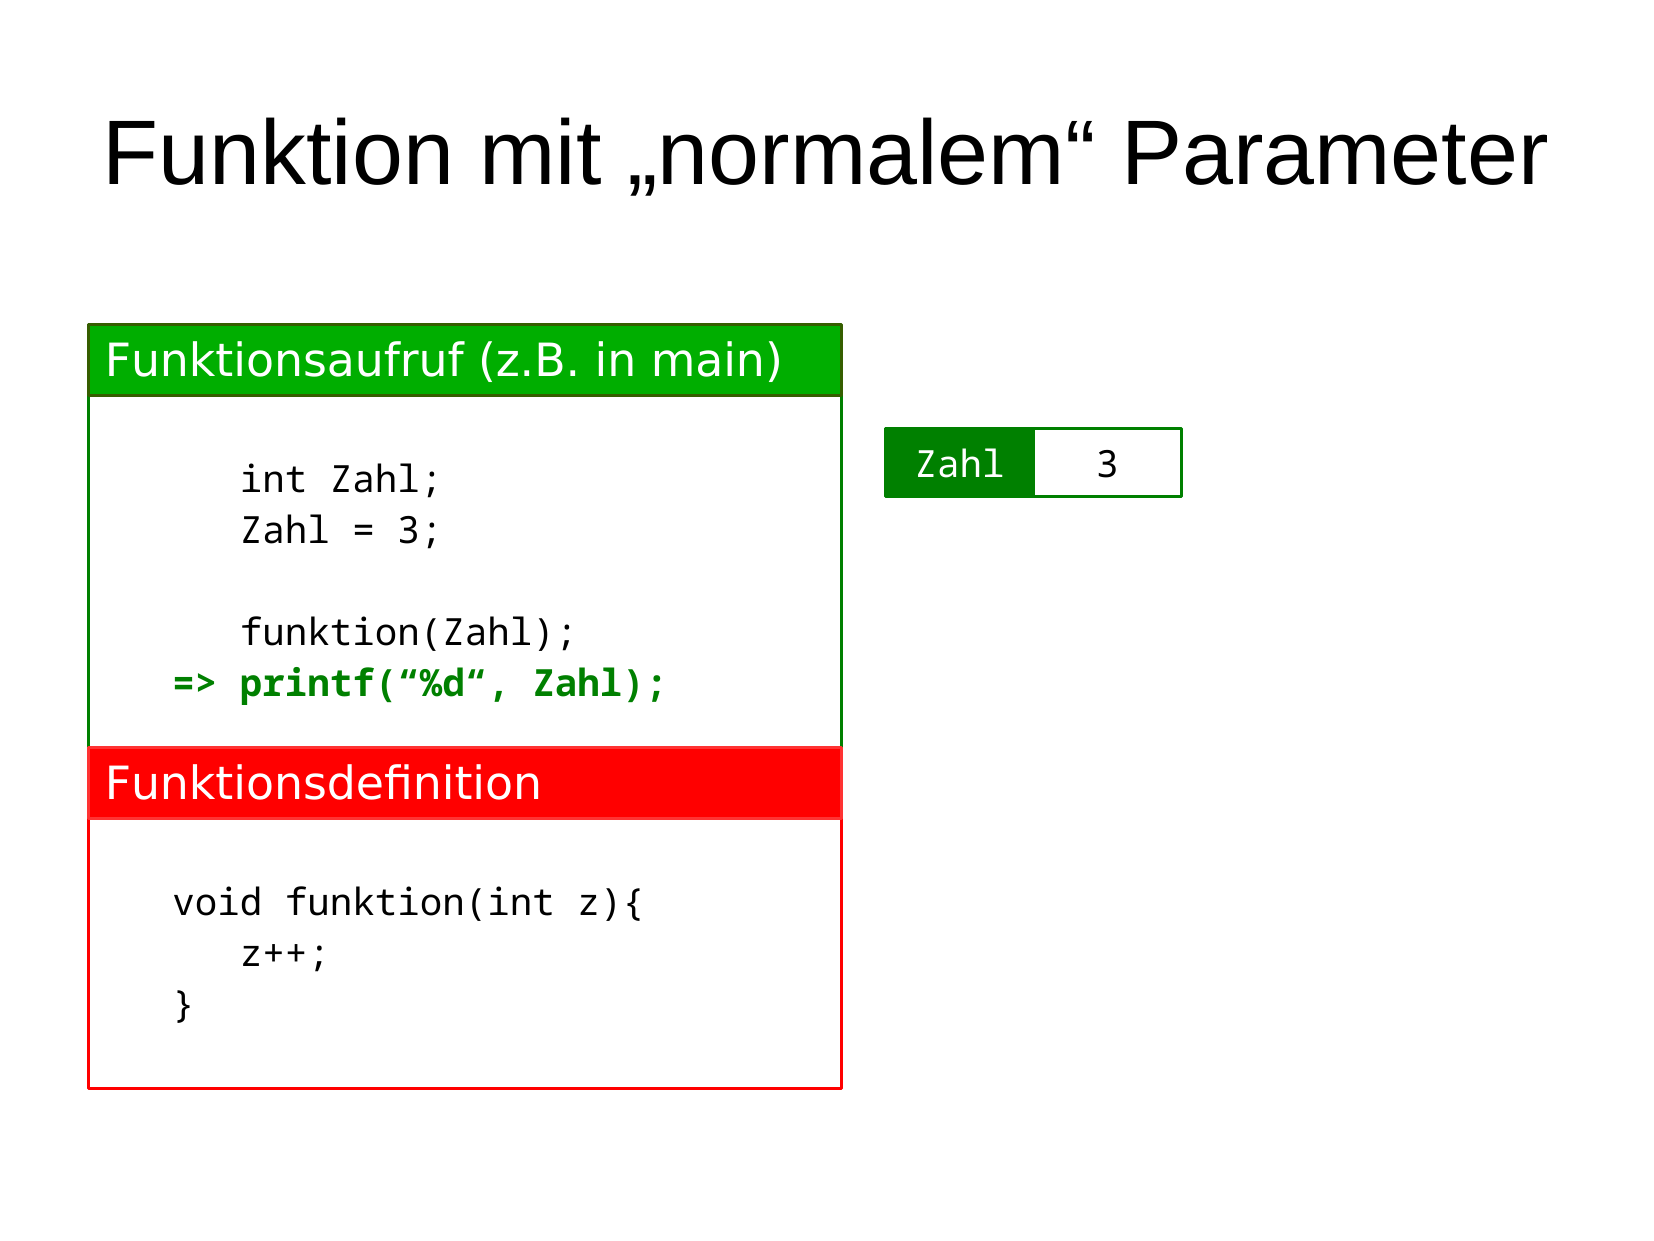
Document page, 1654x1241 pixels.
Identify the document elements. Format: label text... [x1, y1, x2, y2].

text_box Funktionsaufruf (z.B. in main) [88, 324, 842, 396]
text_box 3 [1033, 428, 1182, 490]
text_box void funktion(int z){ z++; } [88, 820, 842, 1052]
text_box int Zahl; Zahl = 3; funktion(Zahl); => printf(“%d“, Zahl); [88, 397, 842, 716]
text_box Zahl [885, 428, 1032, 490]
text_box Funktionsdefinition [88, 747, 842, 819]
title Funktion mit „normalem“ Parameter [82, 49, 1571, 257]
